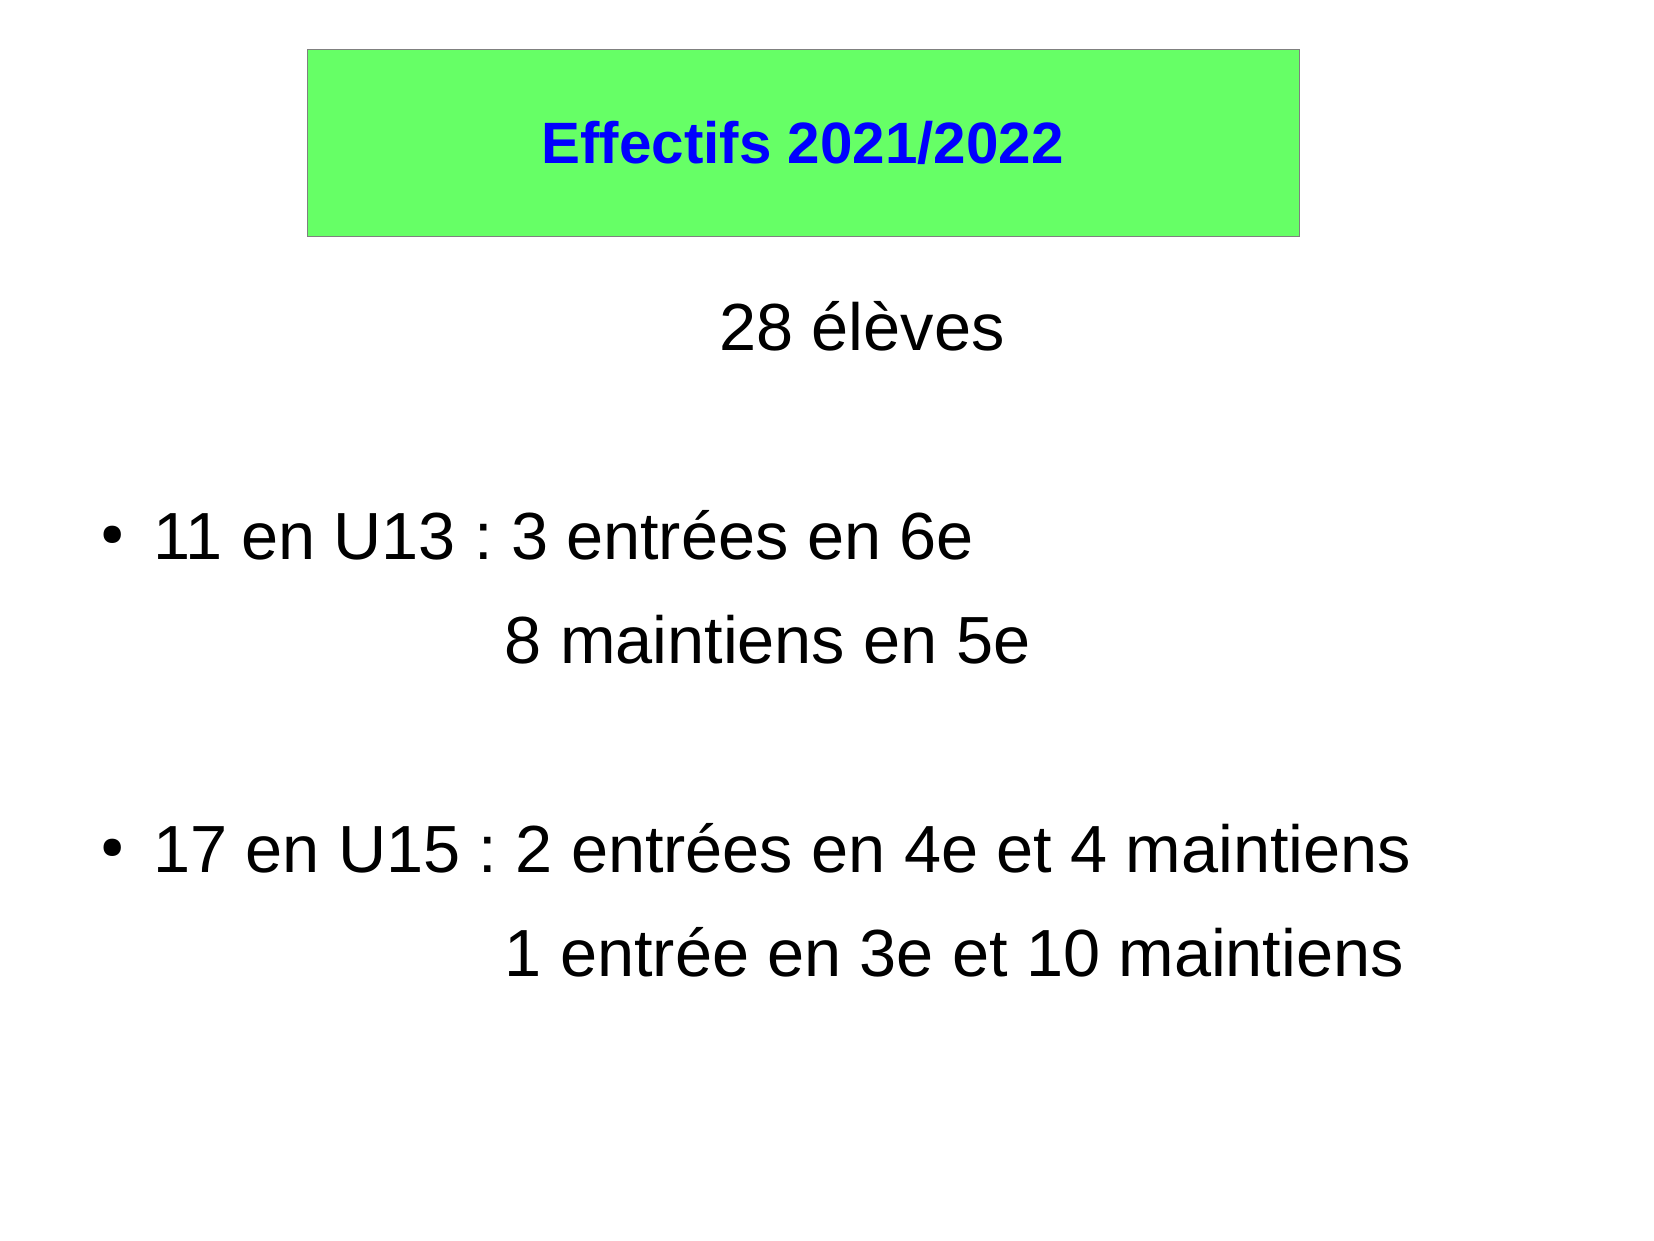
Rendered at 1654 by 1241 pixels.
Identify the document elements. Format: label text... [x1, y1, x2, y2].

text_box Effectifs 2021/2022 [307, 49, 1300, 237]
list 28 élèves 11 en U13 : 3 entrées en 6e 8 maintiens en 5e 17 en U15 : 2 entrées en 4e et 4 maintiens 1 entrée en 3e et 10 maintiens [82, 290, 1571, 1109]
